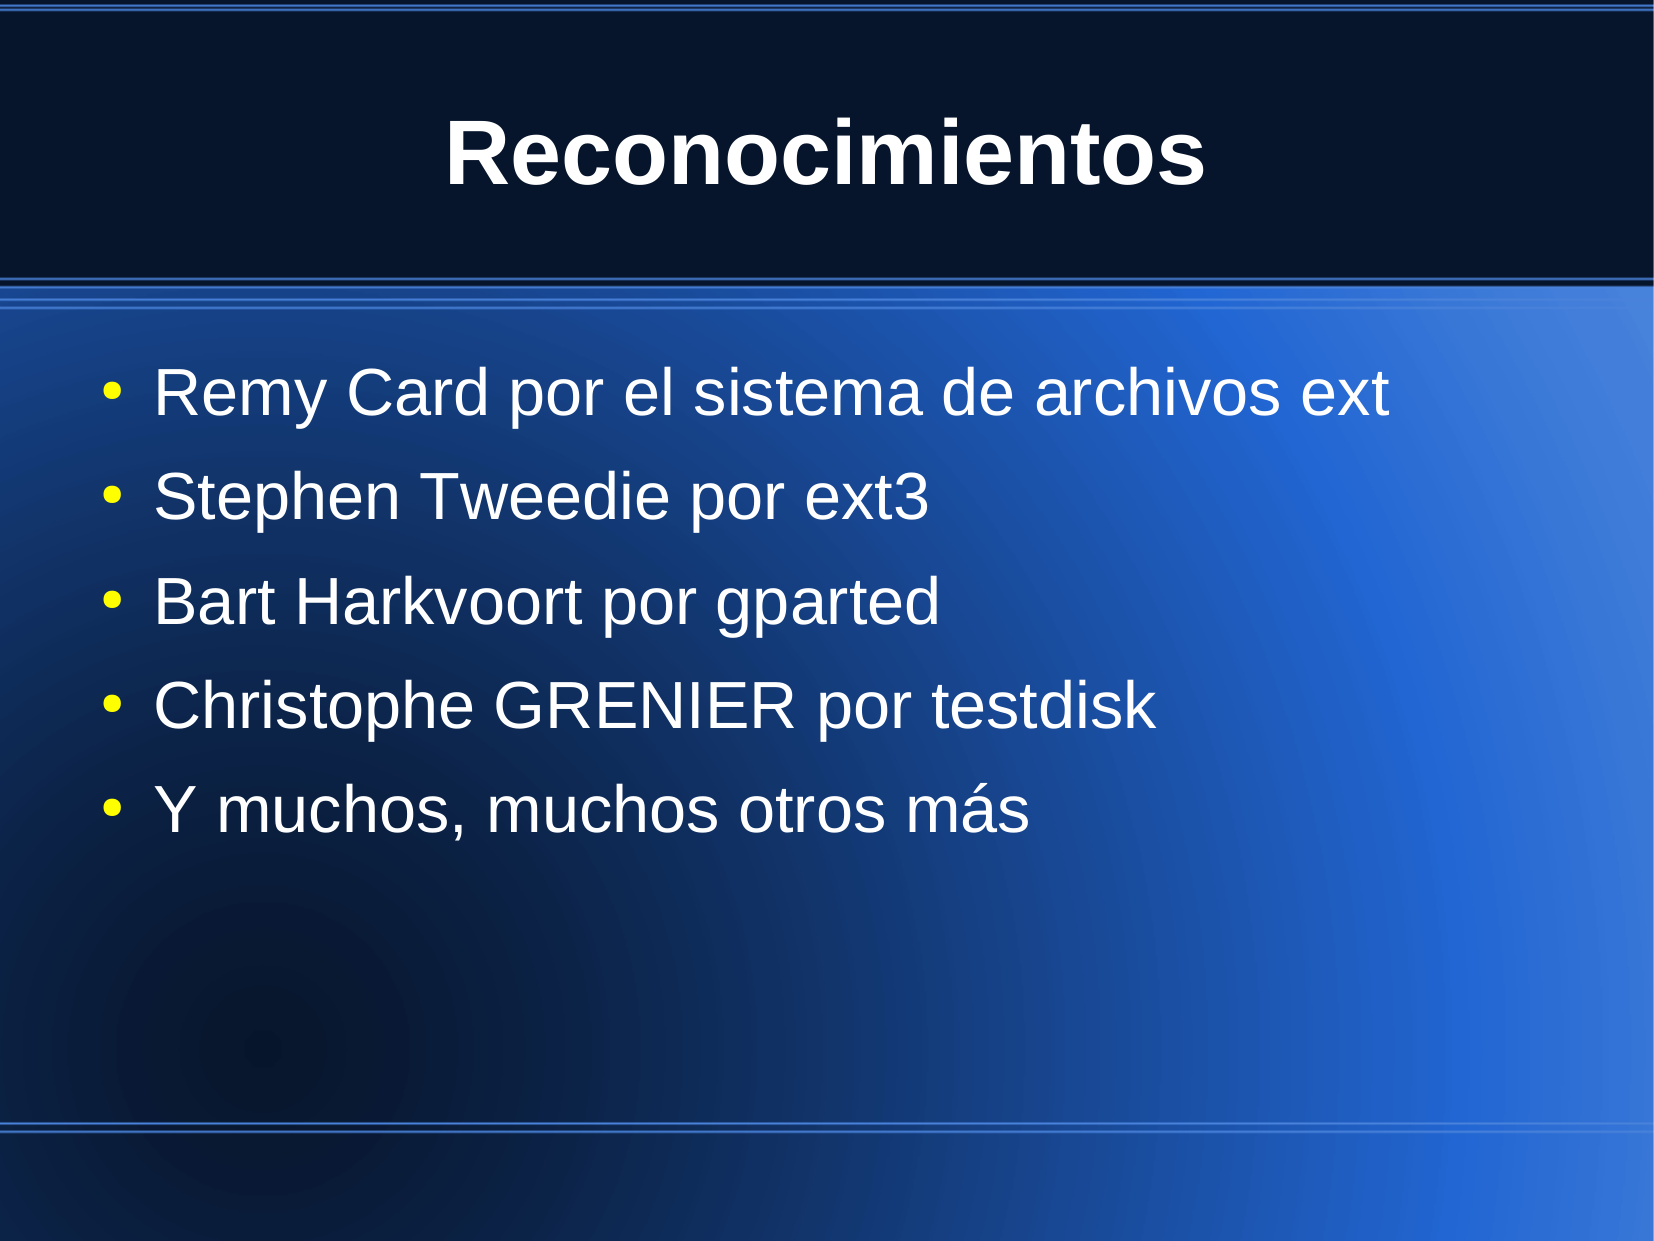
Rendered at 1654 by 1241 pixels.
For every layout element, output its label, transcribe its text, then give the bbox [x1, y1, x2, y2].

title Reconocimientos [82, 56, 1571, 250]
list Remy Card por el sistema de archivos ext Stephen Tweedie por ext3 Bart Harkvoort por gparted Christophe GRENIER por testdisk Y muchos, muchos otros más [82, 355, 1571, 1159]
picture [0, 0, 1654, 1241]
